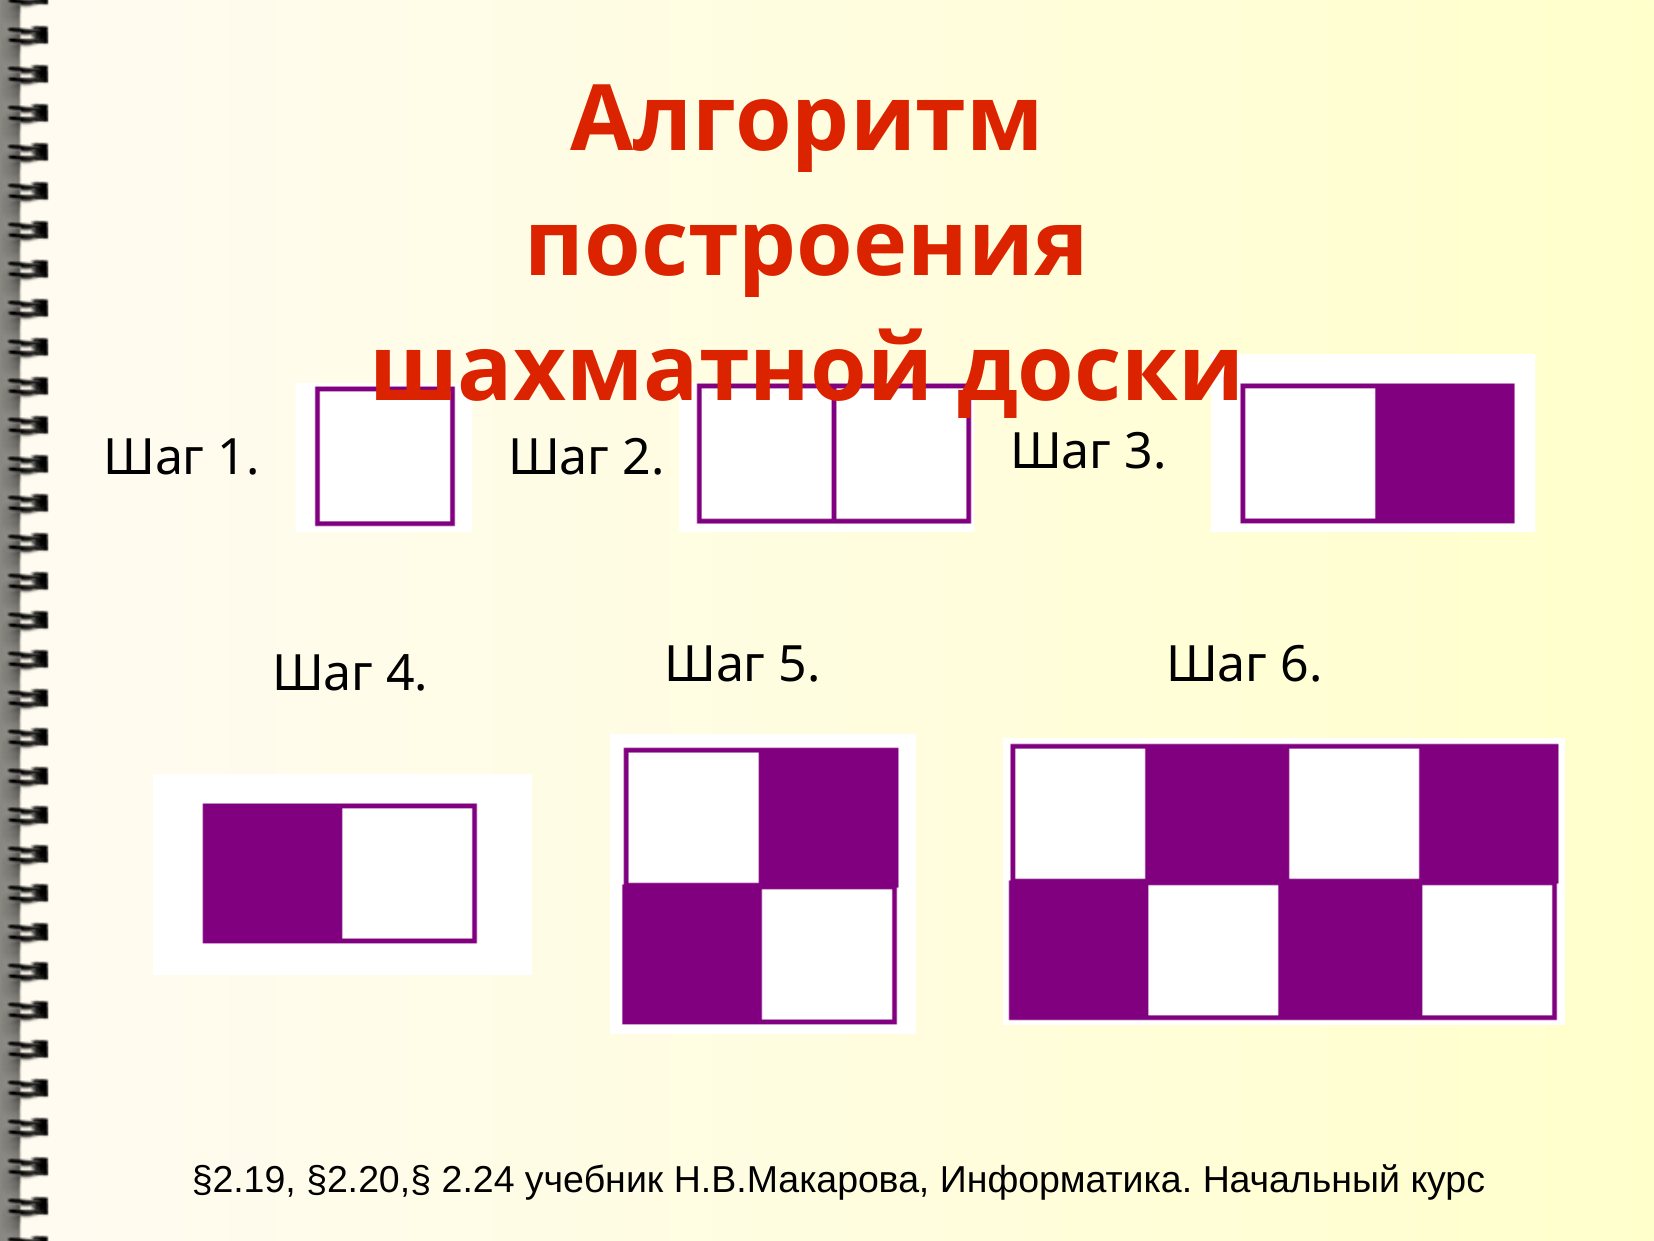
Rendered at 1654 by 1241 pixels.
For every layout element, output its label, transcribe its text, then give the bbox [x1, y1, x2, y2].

picture [153, 774, 532, 975]
picture [1210, 354, 1536, 532]
text_box Шаг 6. [1151, 620, 1338, 700]
picture [420, 383, 437, 390]
picture [829, 383, 847, 390]
picture [390, 383, 407, 390]
picture [1003, 738, 1565, 1025]
picture [1210, 354, 1217, 365]
picture [295, 383, 473, 532]
picture [0, 0, 1654, 1241]
text_box Шаг 5. [649, 620, 836, 700]
text_box Алгоритм построения шахматной доски [354, 44, 1270, 296]
picture [679, 383, 975, 532]
text_box Шаг 4. [257, 629, 443, 709]
text_box Шаг 2. [493, 413, 680, 493]
text_box §2.19, §2.20,§ 2.24 учебник Н.В.Макарова, Информатика. Начальный курс [177, 1151, 1506, 1209]
picture [610, 734, 916, 1034]
text_box Шаг 1. [88, 413, 275, 493]
text_box Шаг 3. [995, 407, 1182, 487]
